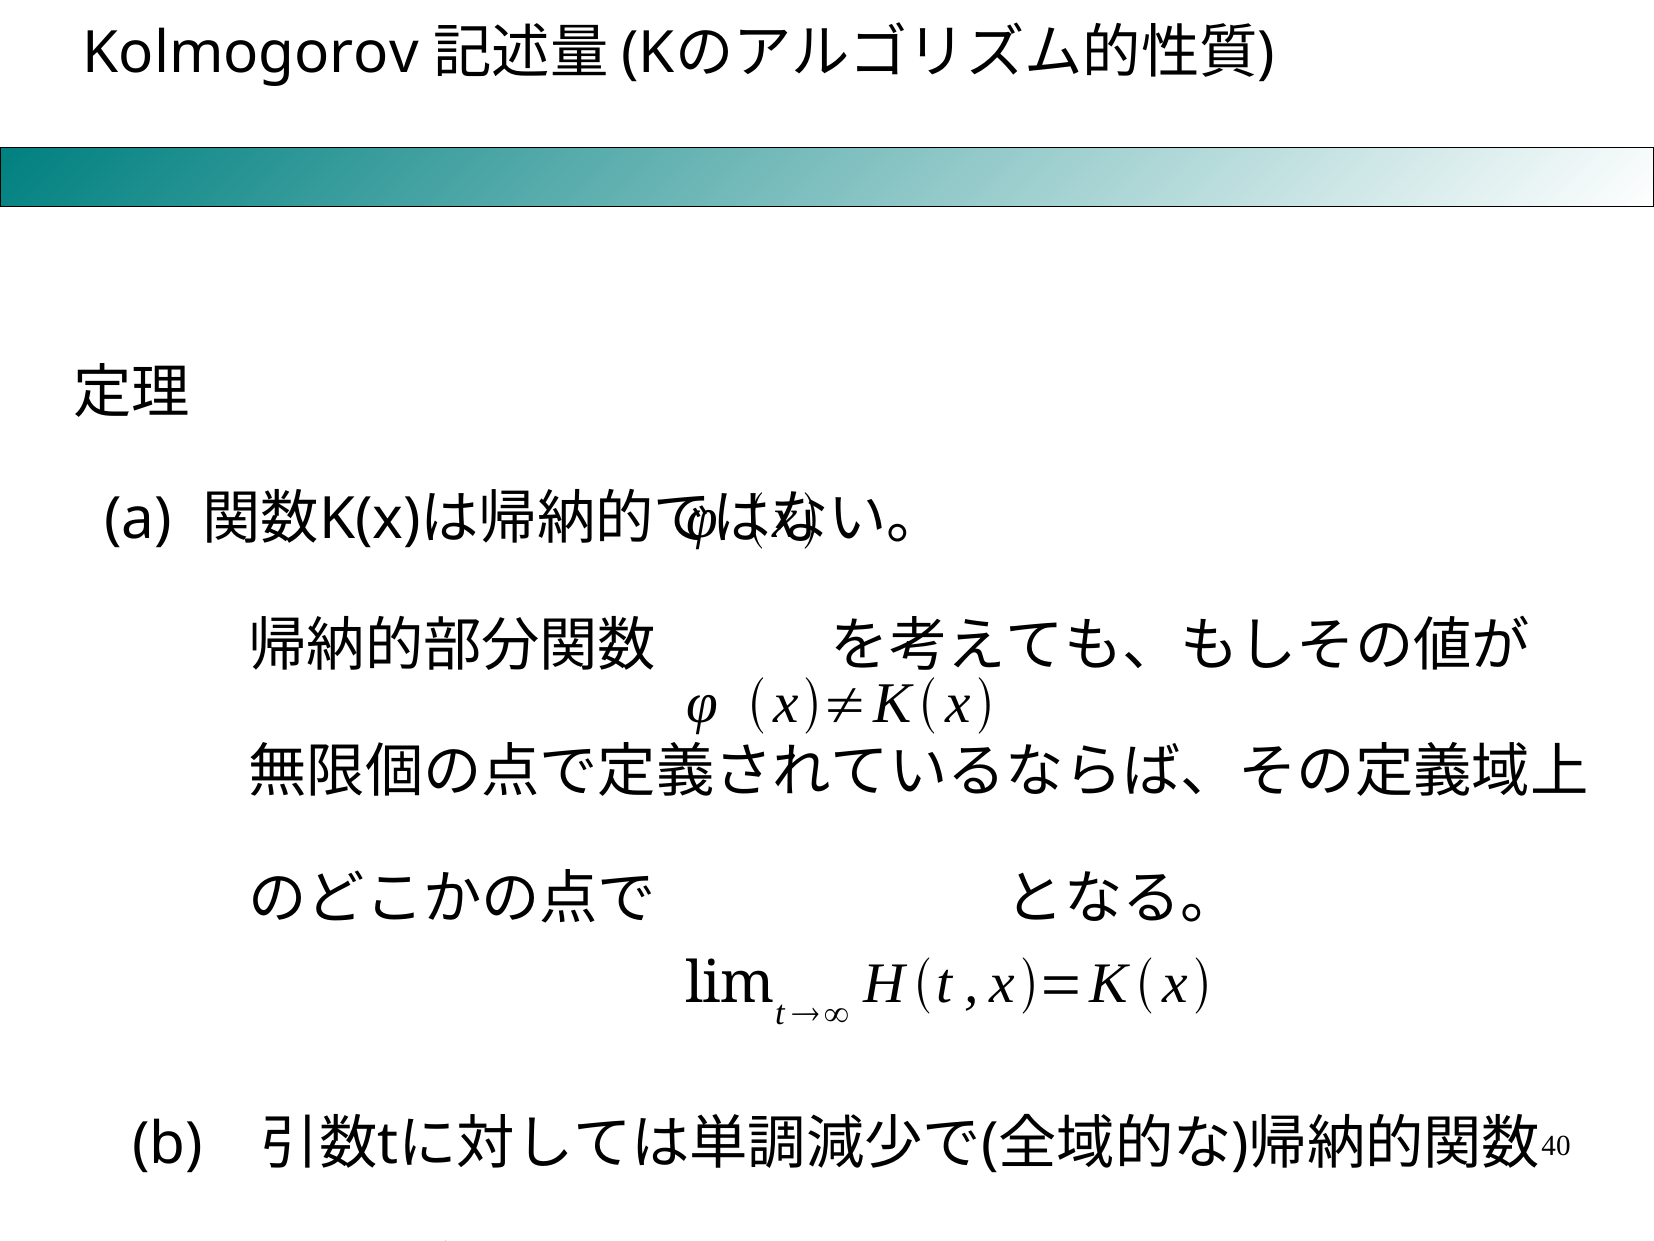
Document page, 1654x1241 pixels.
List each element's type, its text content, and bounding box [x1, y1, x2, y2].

chart [678, 472, 827, 553]
chart [679, 937, 1218, 1034]
text_box 定理 (a) 関数K(x)は帰納的ではない。 帰納的部分関数 を考えても、もしその値が 無限個の点で定義されているならば、その定義域上 のどこかの点で となる。 (b) 引数tに対しては単調減少で(全域的な)帰納的関数 H(t,x)が存在し すなわち、K(x)のよい近似は計算可能。 [59, 295, 1618, 1189]
title Kolmogorov 記述量 (Kのアルゴリズム的性質) [82, 26, 1571, 171]
chart [679, 657, 1000, 739]
